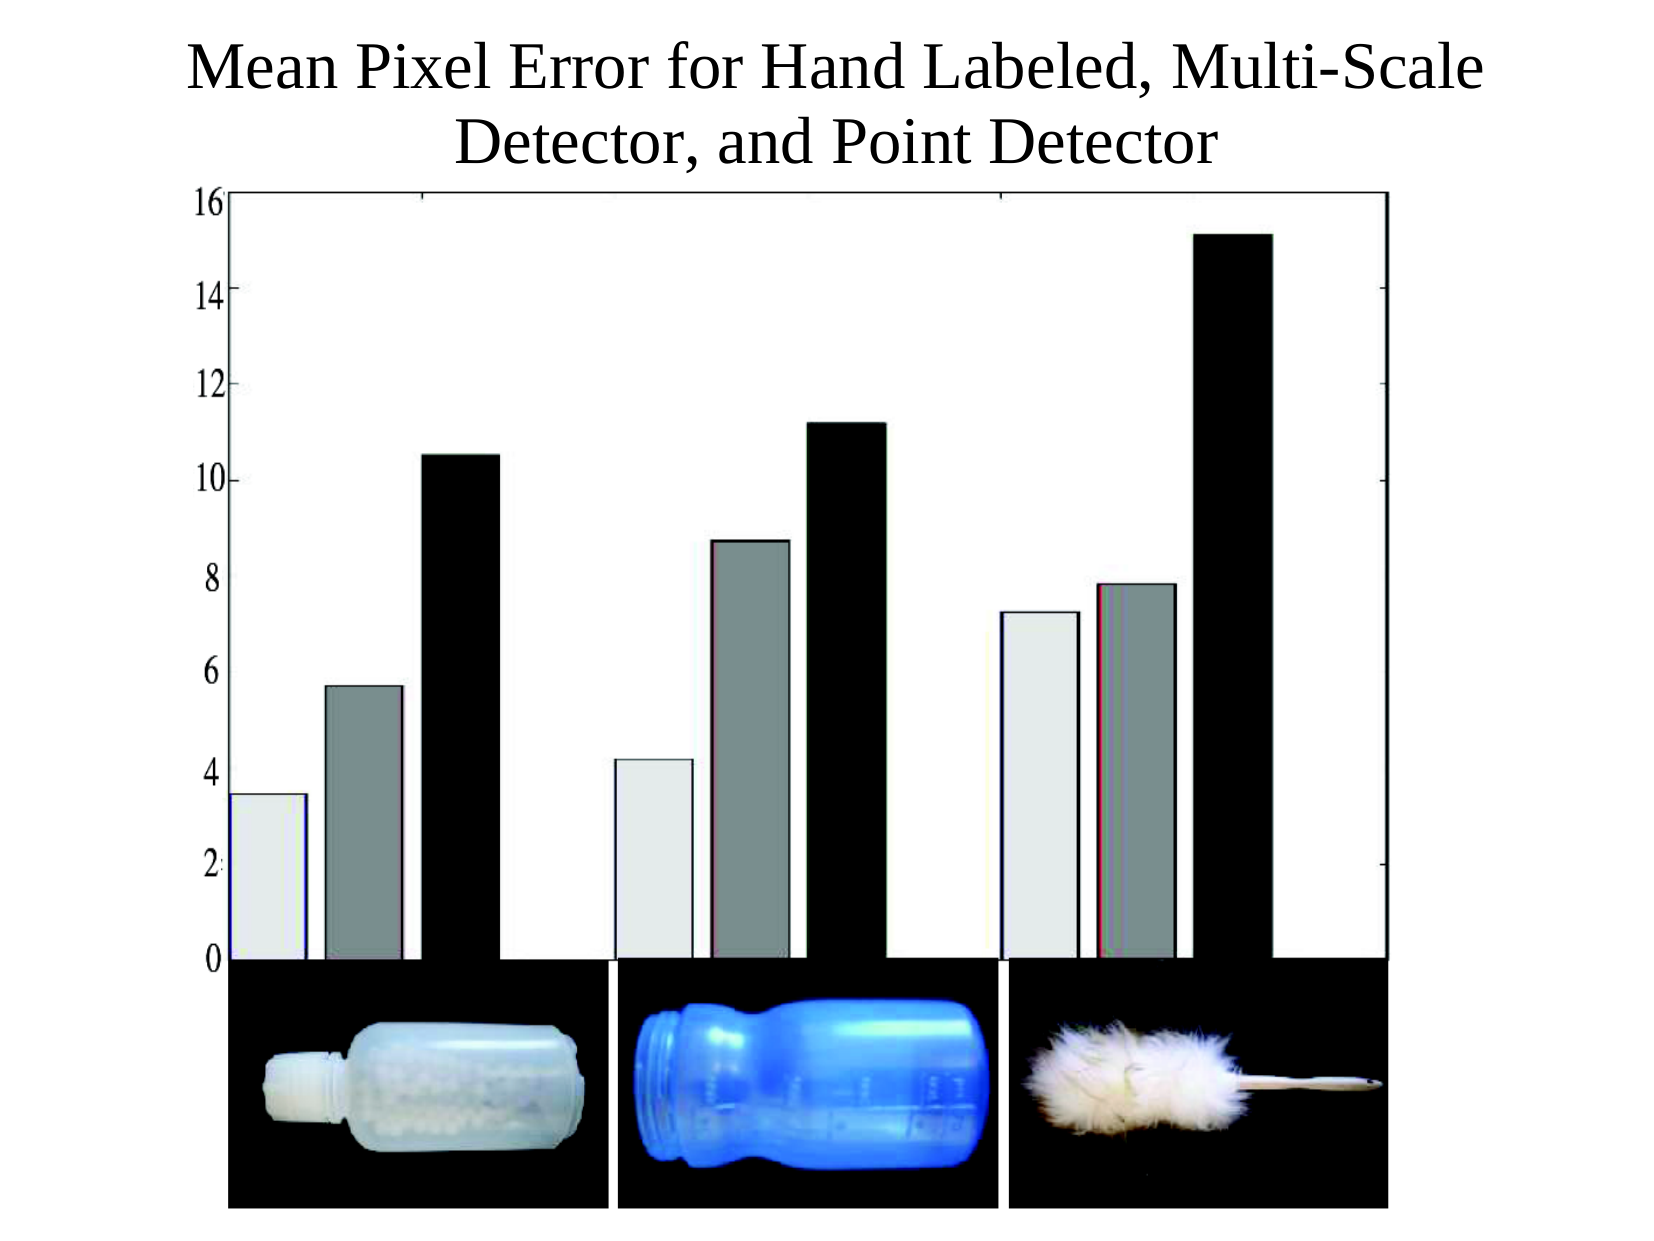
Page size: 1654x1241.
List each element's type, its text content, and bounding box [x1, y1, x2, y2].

title Mean Pixel Error for Hand Labeled, Multi-Scale Detector, and Point Detector [131, 0, 1544, 208]
picture [192, 208, 1393, 1215]
